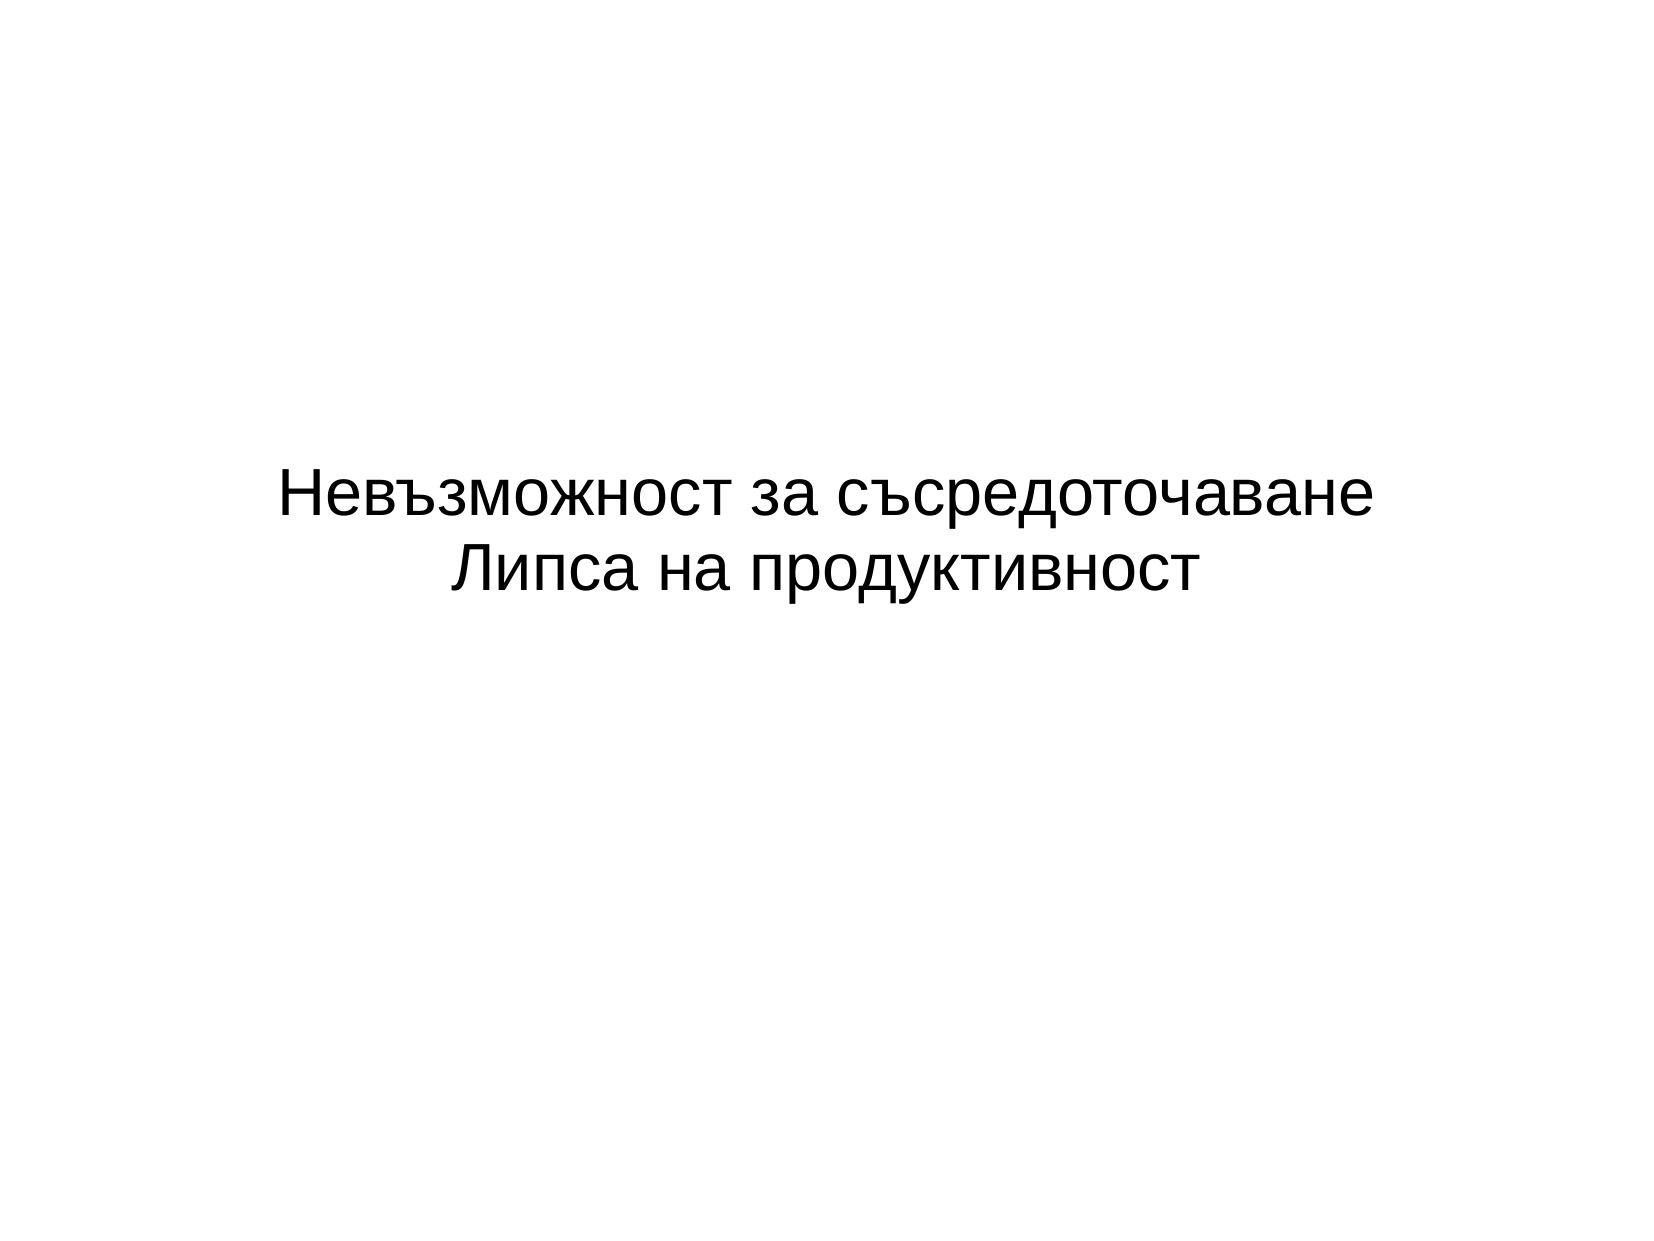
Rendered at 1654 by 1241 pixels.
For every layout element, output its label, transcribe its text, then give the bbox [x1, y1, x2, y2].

subtitle Невъзможност за съсредоточаване Липса на продуктивност [82, 49, 1571, 1010]
